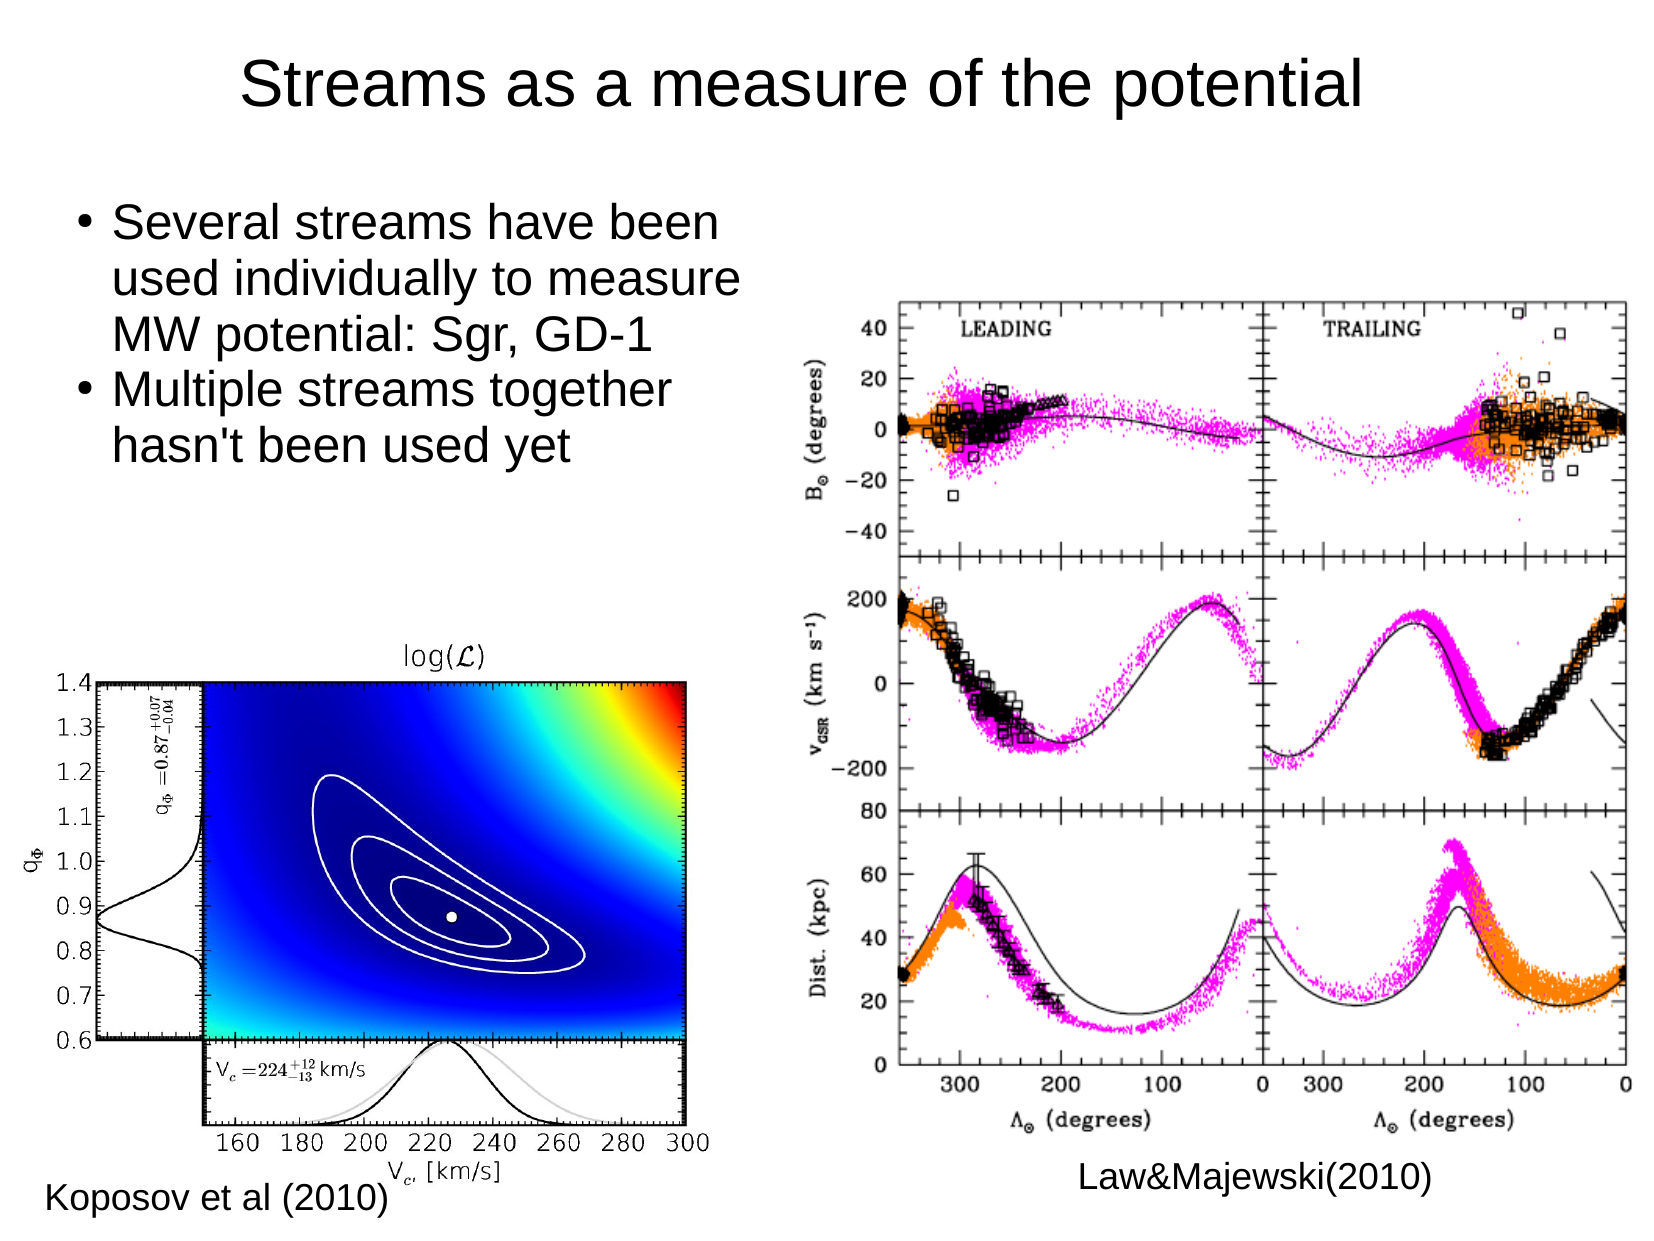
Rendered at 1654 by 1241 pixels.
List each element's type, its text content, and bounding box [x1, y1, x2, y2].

picture [11, 625, 721, 1193]
text_box Koposov et al (2010) [29, 1169, 443, 1227]
text_box Several streams have been used individually to measure MW potential: Sgr, GD-1 Multiple streams together hasn't been used yet [61, 186, 780, 537]
text_box Streams as a measure of the potential [224, 38, 1489, 128]
picture [779, 295, 1654, 1138]
text_box Law&Majewski(2010) [1062, 1147, 1501, 1205]
